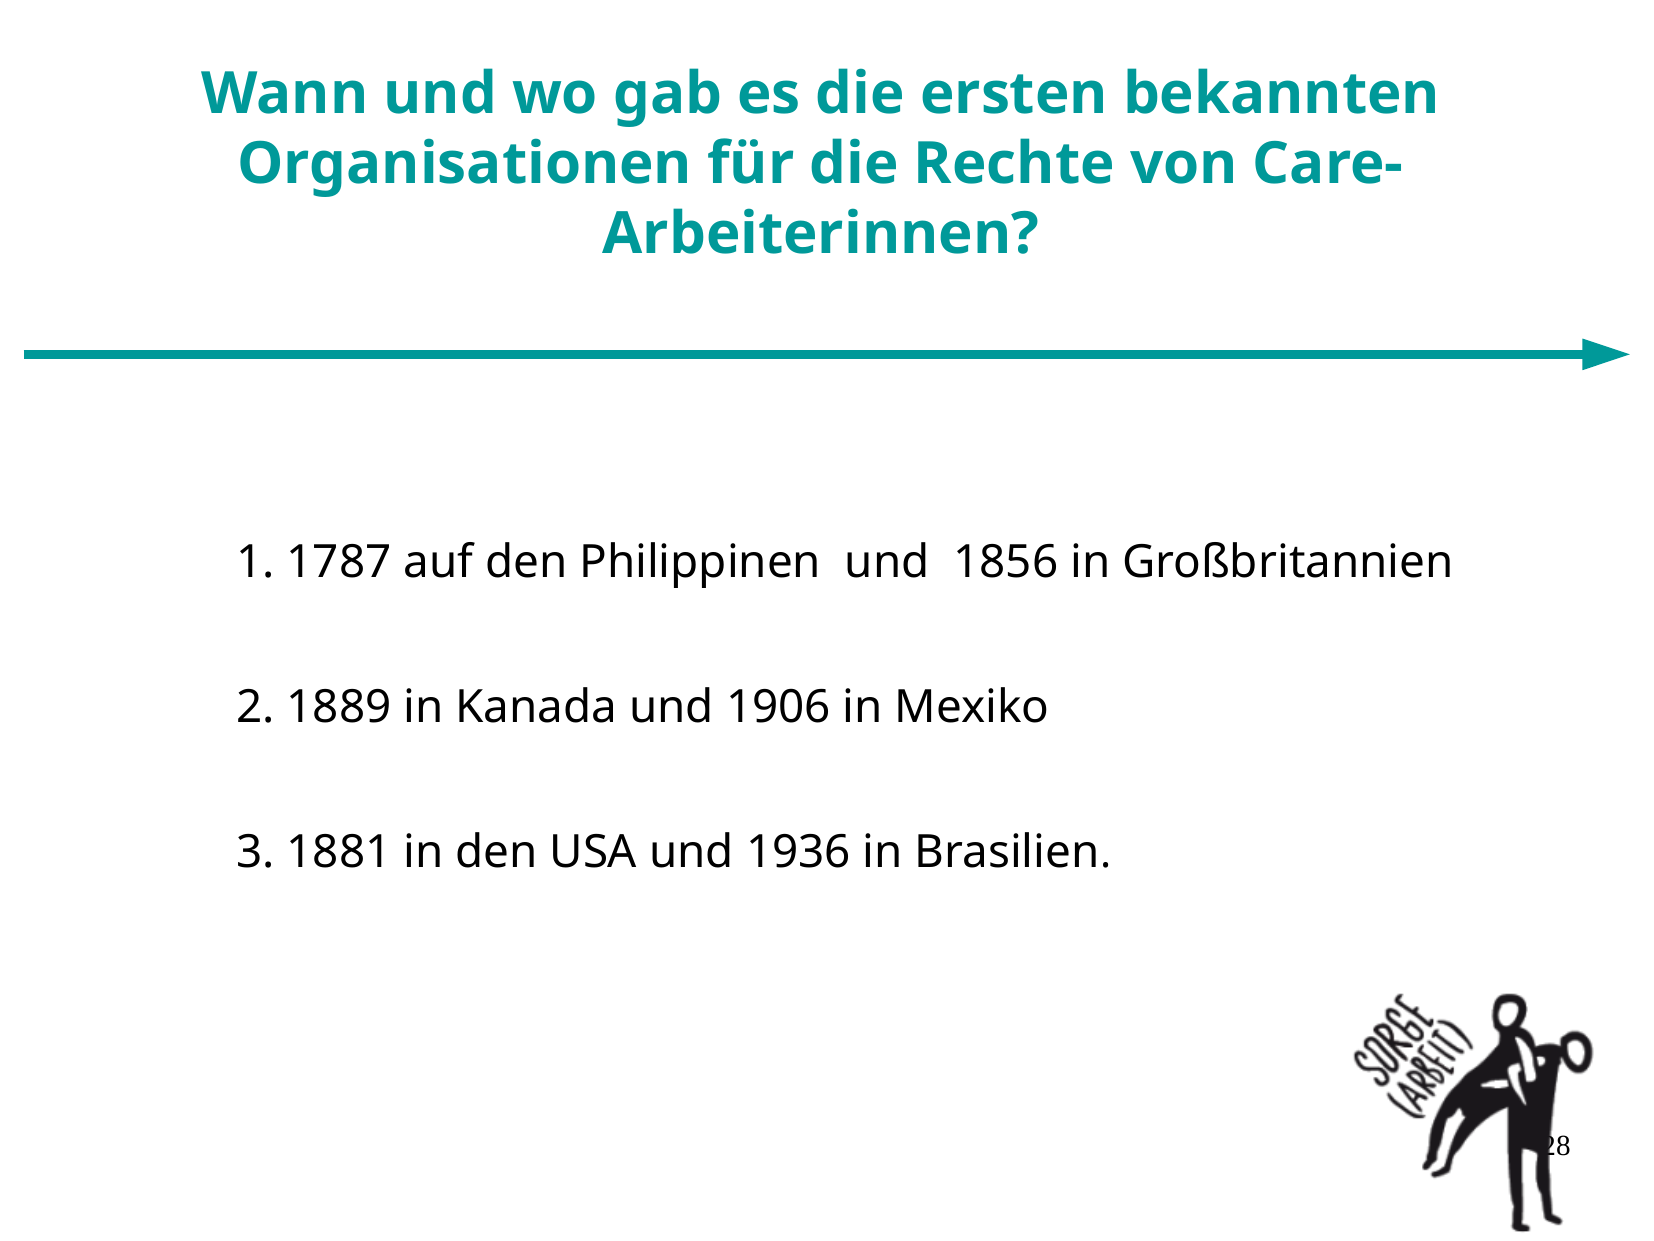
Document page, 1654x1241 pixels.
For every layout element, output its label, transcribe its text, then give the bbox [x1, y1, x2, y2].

list 1. 1787 auf den Philippinen und 1856 in Großbritannien 2. 1889 in Kanada und 1906 in Mexiko 3. 1881 in den USA und 1936 in Brasilien. [236, 531, 1654, 1241]
picture [1281, 925, 1654, 1241]
title Wann und wo gab es die ersten bekannten Organisationen für die Rechte von Care- Arbeiterinnen? [35, 7, 1607, 308]
